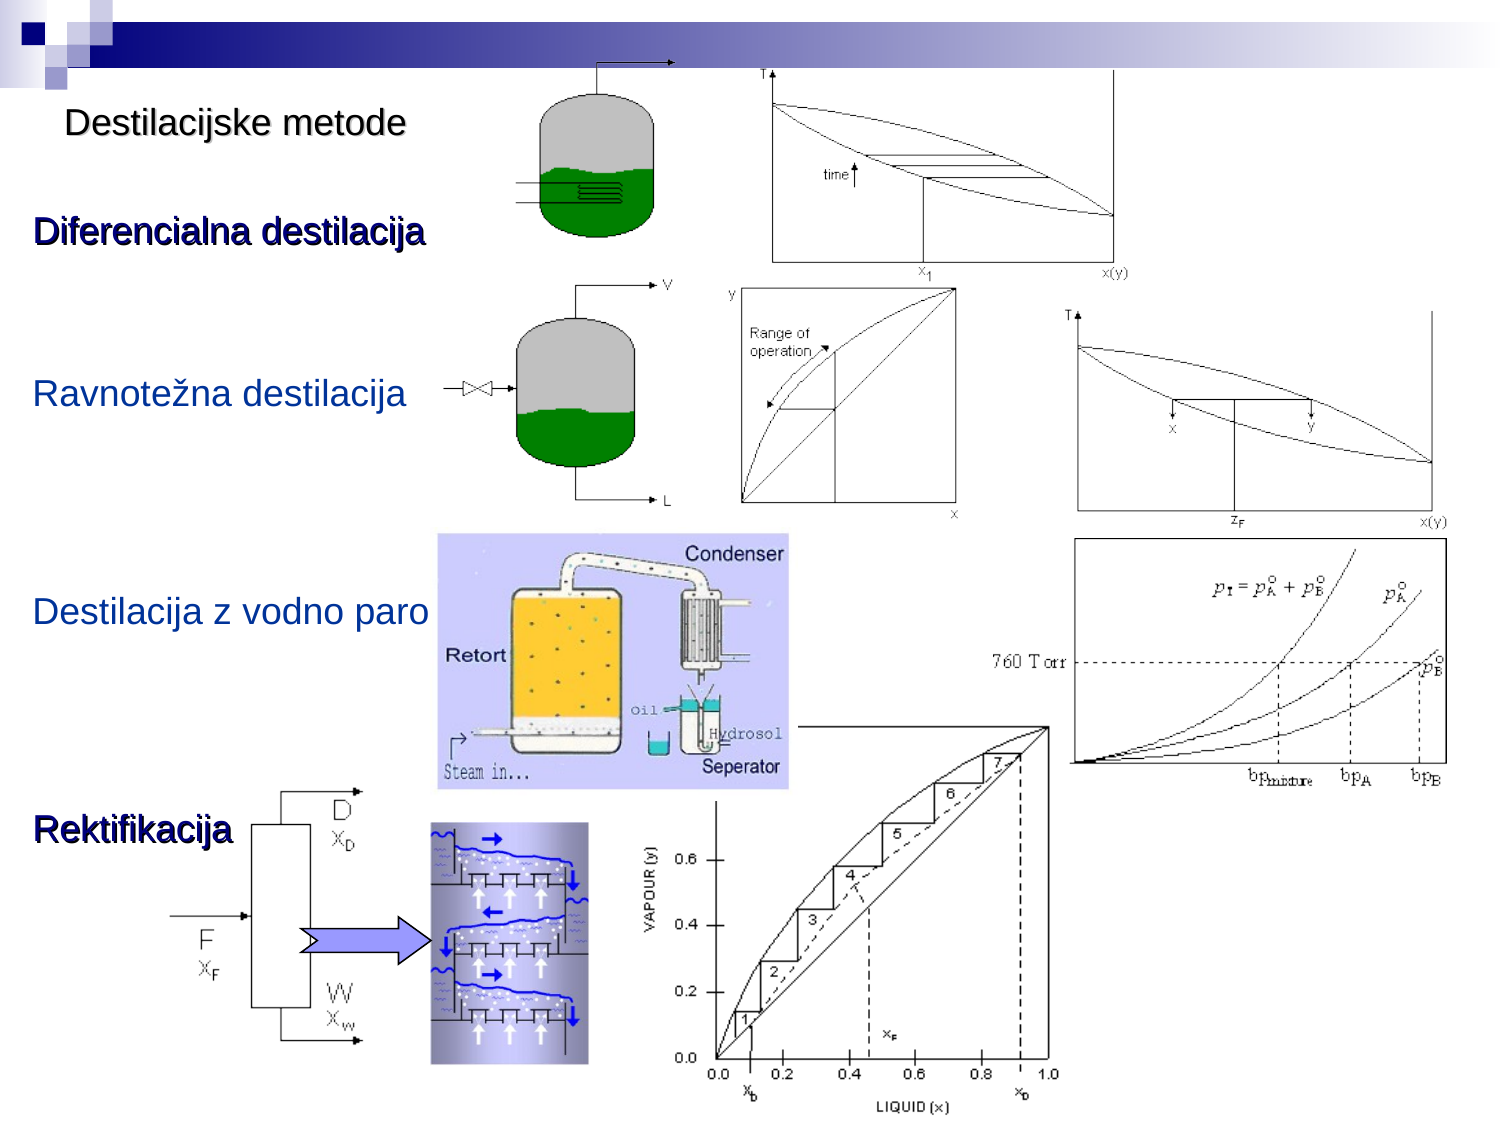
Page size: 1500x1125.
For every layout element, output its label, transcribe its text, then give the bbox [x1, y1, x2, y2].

text_box [301, 916, 432, 965]
text_box Destilacijske metode Diferencialna destilacija Ravnotežna destilacija Destilacija z vodno paro Rektifikacija [17, 90, 939, 1094]
picture [430, 58, 1448, 801]
picture [430, 822, 590, 1066]
picture [631, 538, 1447, 1118]
picture [168, 786, 367, 1047]
